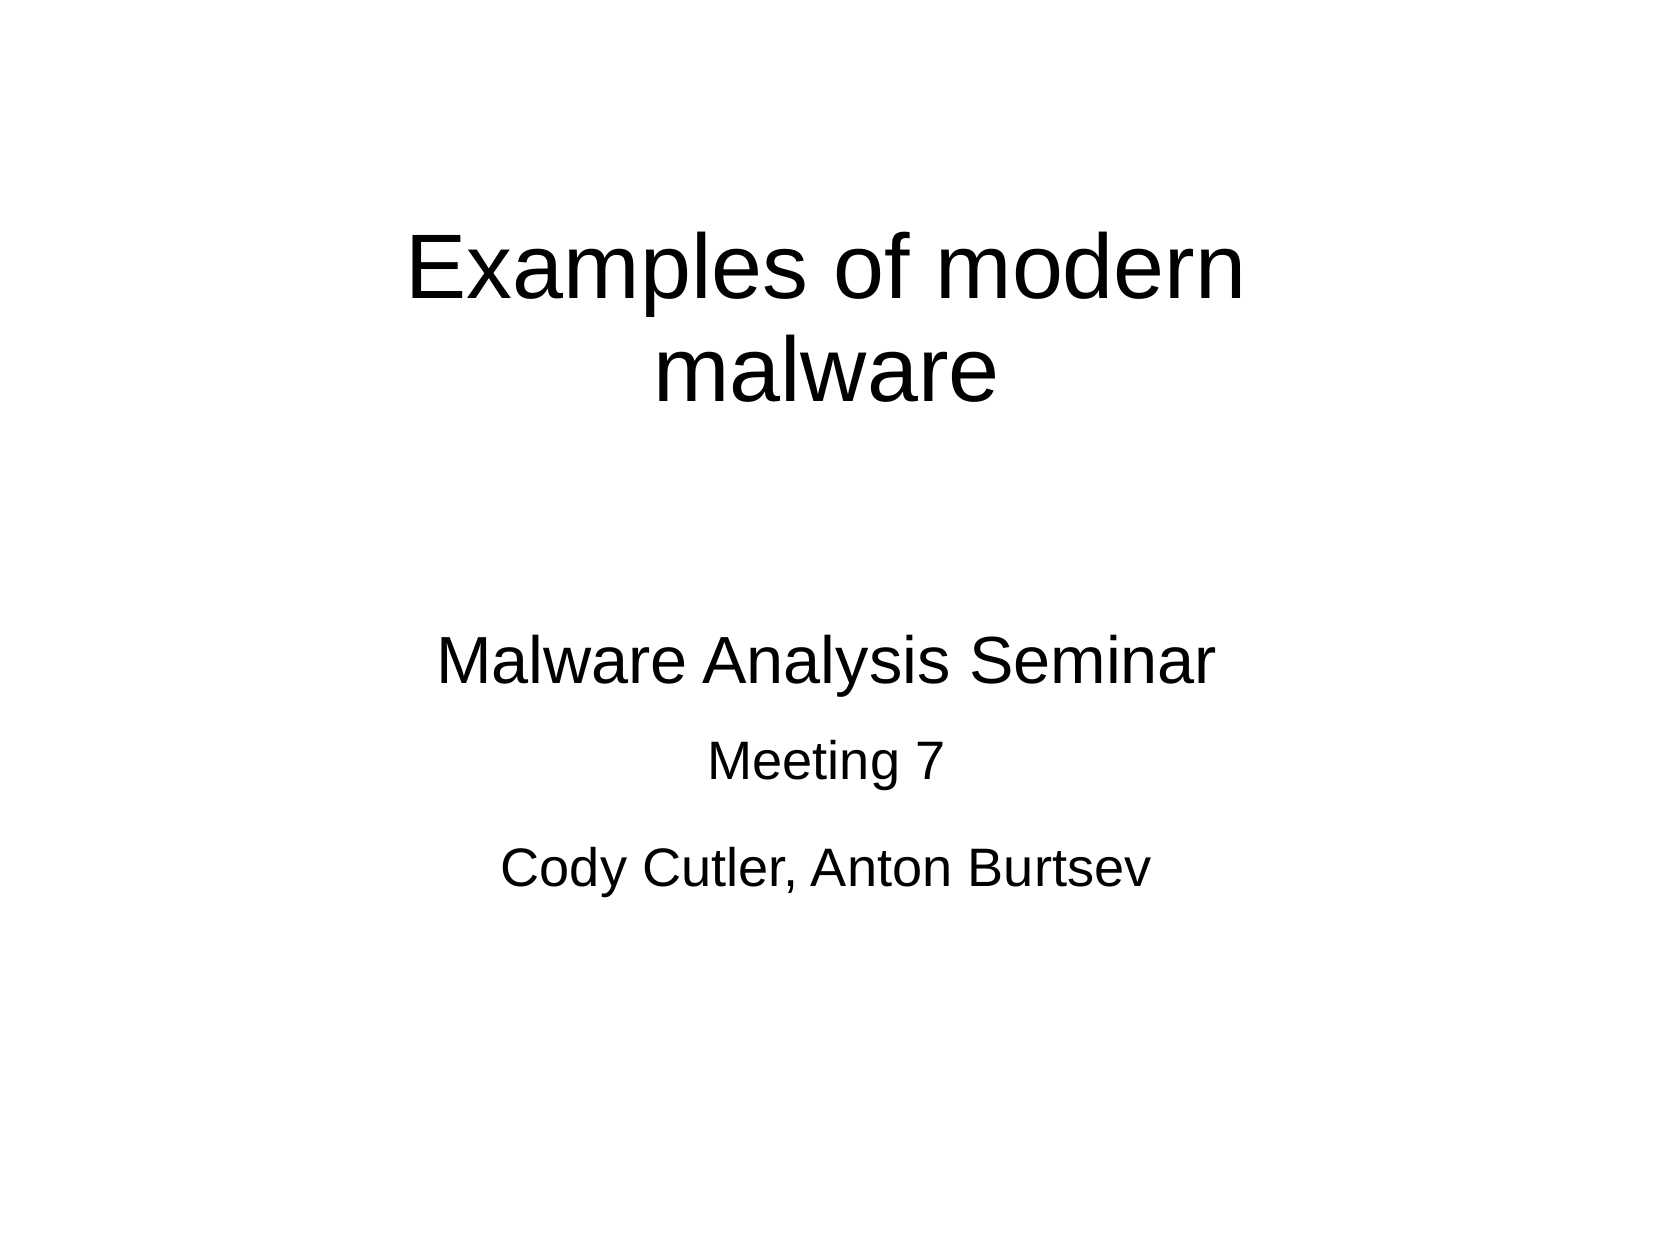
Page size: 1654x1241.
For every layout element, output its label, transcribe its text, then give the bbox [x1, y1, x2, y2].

subtitle Malware Analysis Seminar Meeting 7 Cody Cutler, Anton Burtsev [82, 412, 1571, 1109]
title Examples of modern malware [82, 214, 1571, 412]
